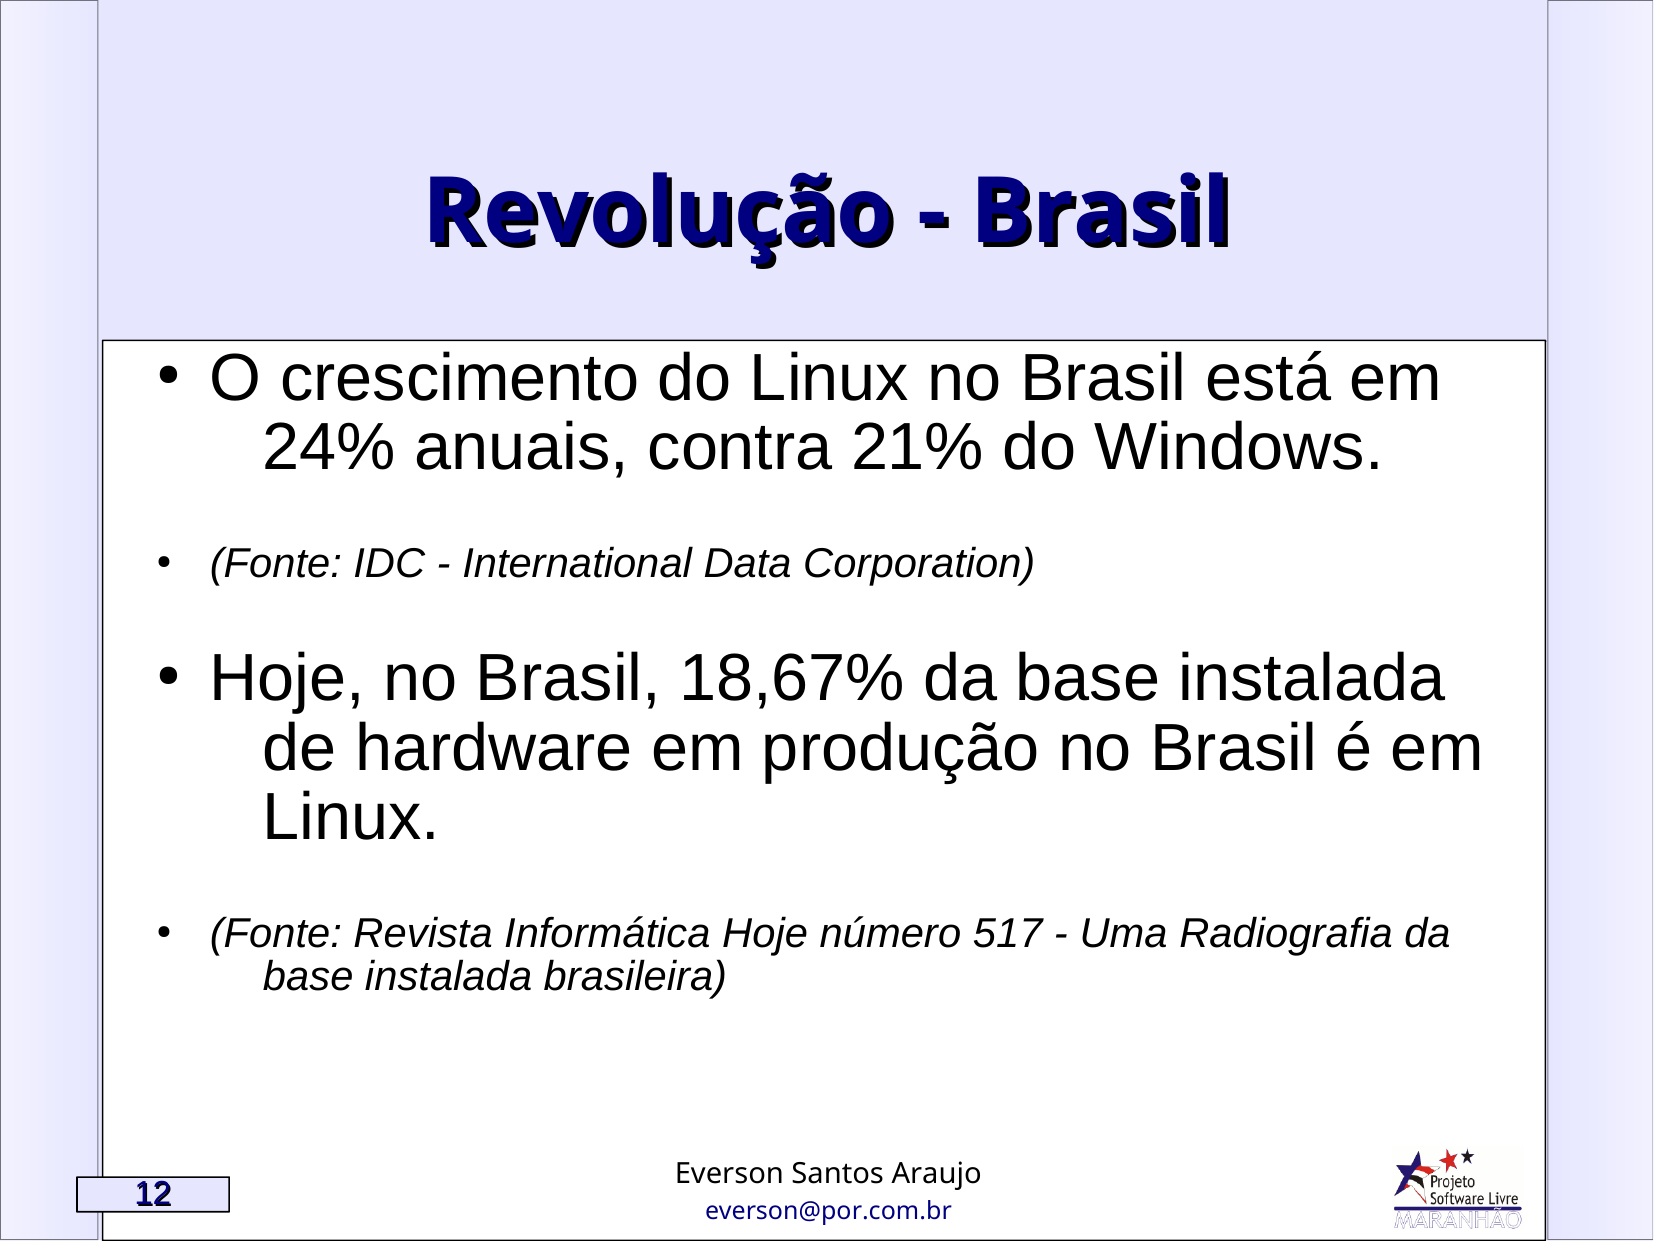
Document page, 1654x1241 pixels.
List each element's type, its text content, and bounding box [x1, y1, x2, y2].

picture [1392, 1146, 1524, 1230]
list O crescimento do Linux no Brasil está em 24% anuais, contra 21% do Windows. (Fonte: IDC - International Data Corporation) Hoje, no Brasil, 18,67% da base instalada de hardware em produção no Brasil é em Linux. (Fonte: Revista Informática Hoje número 517 - Uma Radiografia da base instalada brasileira) [121, 344, 1534, 1127]
title Revolução - Brasil [121, 102, 1534, 311]
